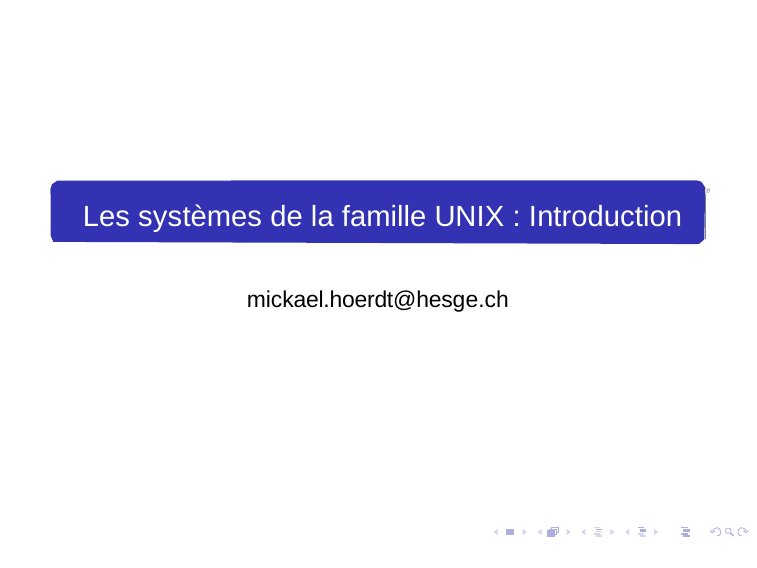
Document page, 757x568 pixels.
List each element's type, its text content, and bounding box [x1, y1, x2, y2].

text_box Les systèmes de la famille UNIX : Introduction [80, 197, 697, 267]
text_box mickael.hoerdt@hesge.ch [244, 284, 512, 313]
text_box [50, 180, 714, 253]
